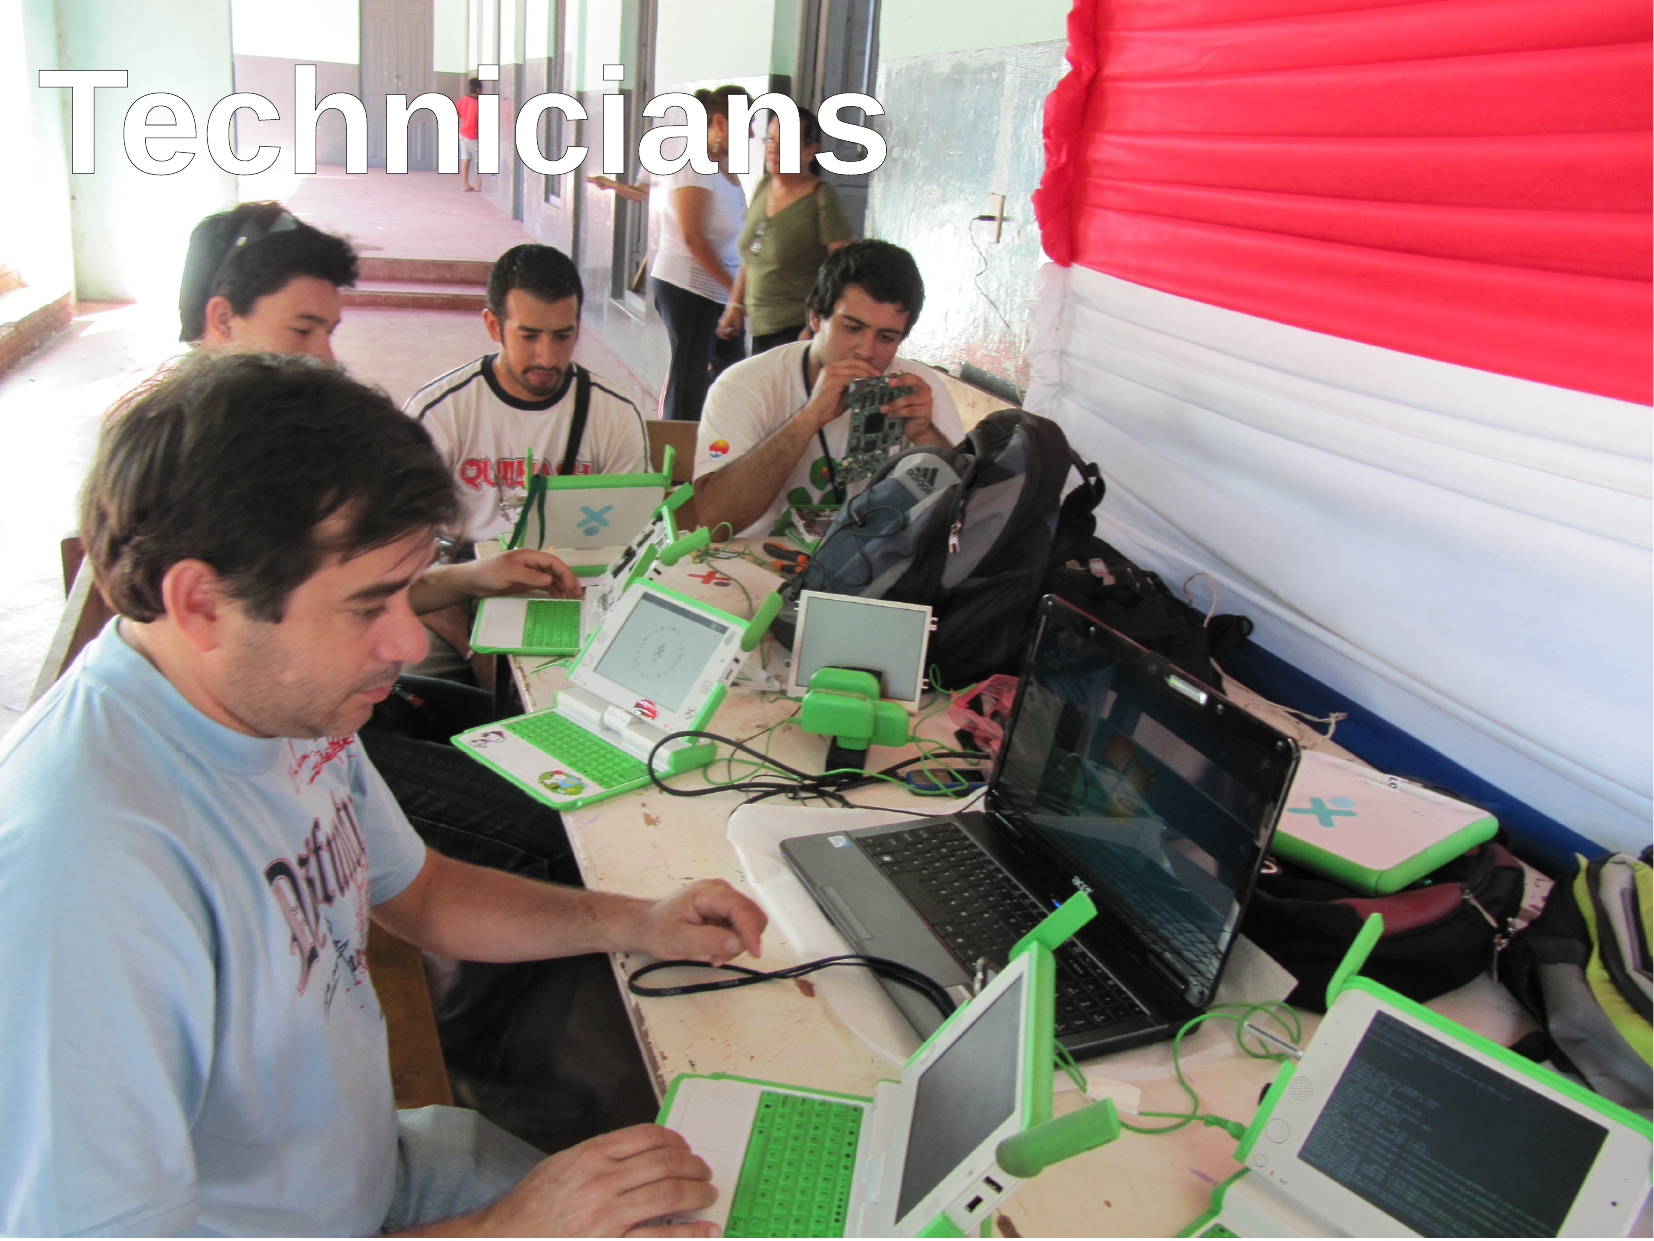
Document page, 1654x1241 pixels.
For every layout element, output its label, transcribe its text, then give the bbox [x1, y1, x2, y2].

picture [0, 0, 1654, 1241]
title Technicians [37, 17, 1534, 226]
